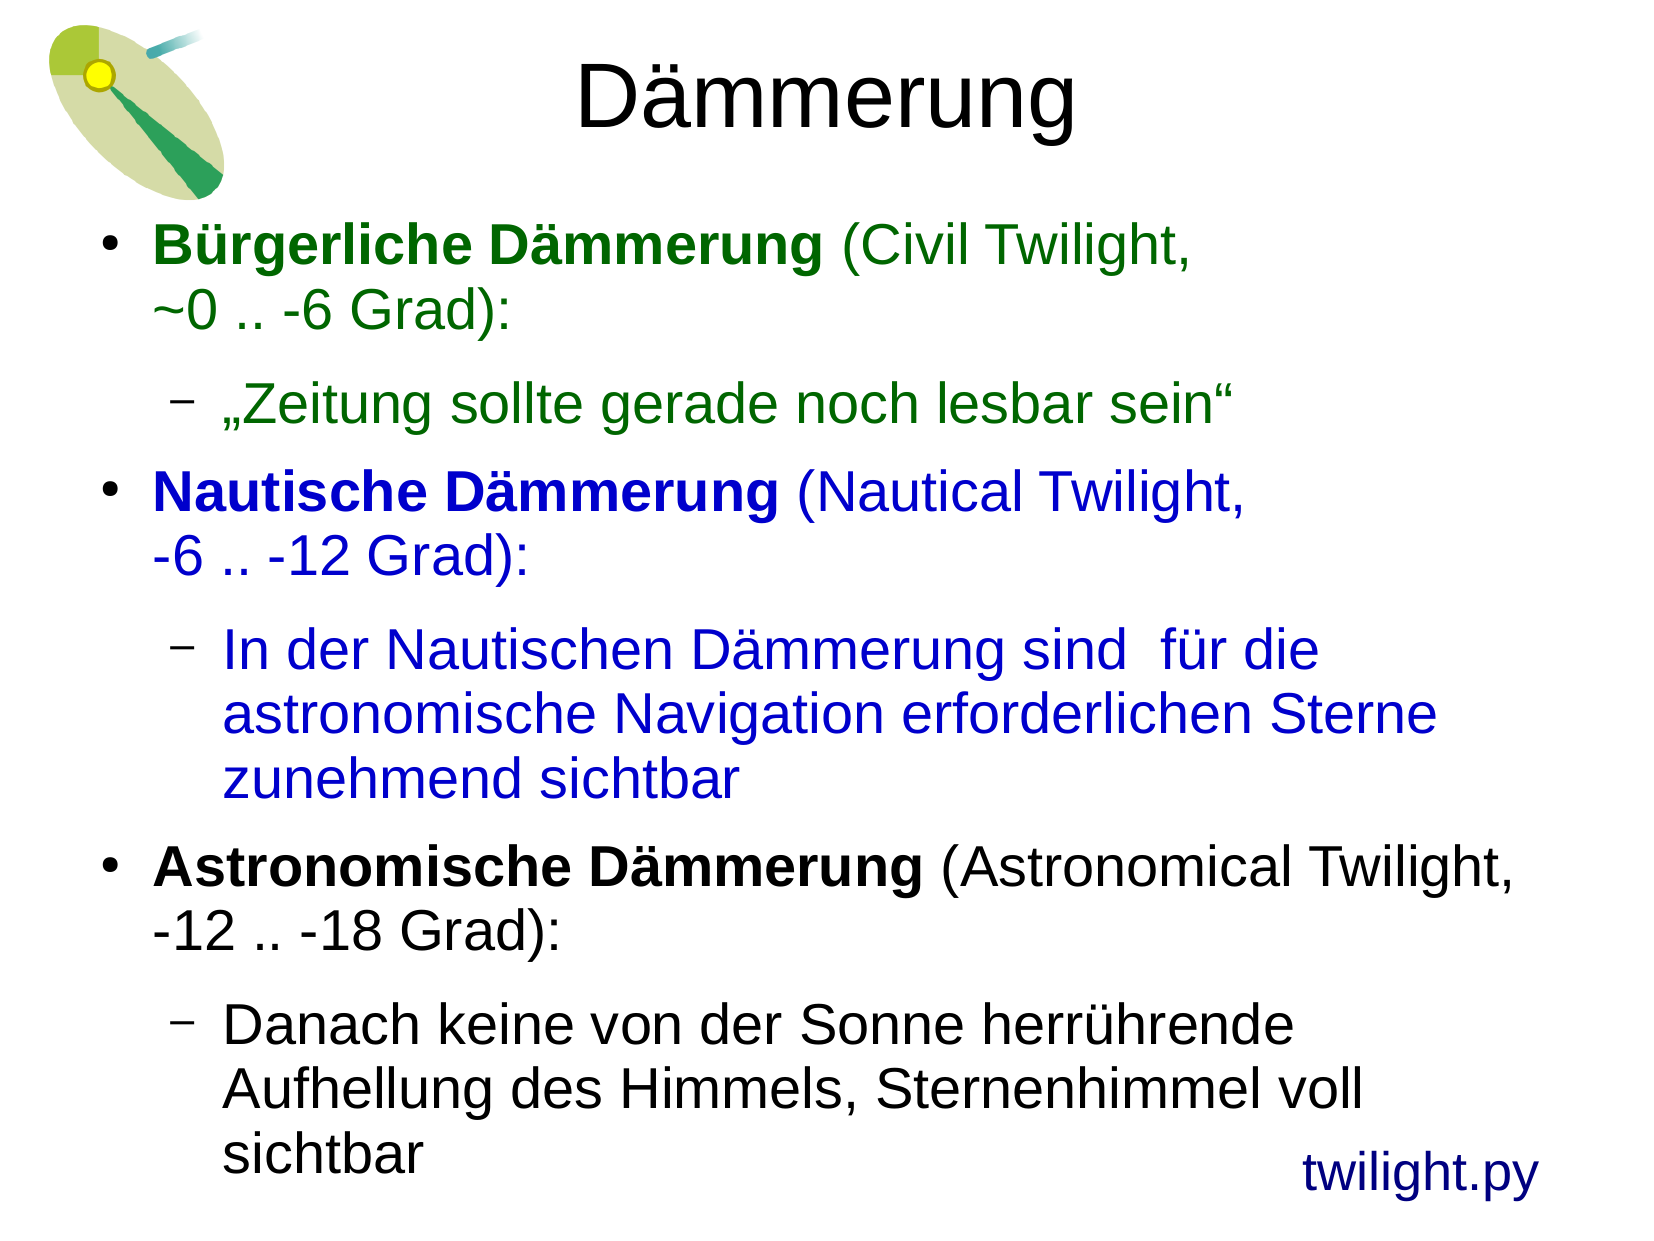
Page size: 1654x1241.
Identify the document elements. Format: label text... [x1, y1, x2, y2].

list Bürgerliche Dämmerung (Civil Twilight, ~0 .. -6 Grad): „Zeitung sollte gerade noch lesbar sein“ Nautische Dämmerung (Nautical Twilight, -6 .. -12 Grad): In der Nautischen Dämmerung sind für die astronomische Navigation erforderlichen Sterne zunehmend sichtbar Astronomische Dämmerung (Astronomical Twilight, -12 .. -18 Grad): Danach keine von der Sonne herrührende Aufhellung des Himmels, Sternenhimmel voll sichtbar [82, 212, 1571, 1193]
text_box twilight.py [1287, 1133, 1642, 1235]
picture [47, 23, 225, 201]
title Dämmerung [225, 44, 1571, 147]
